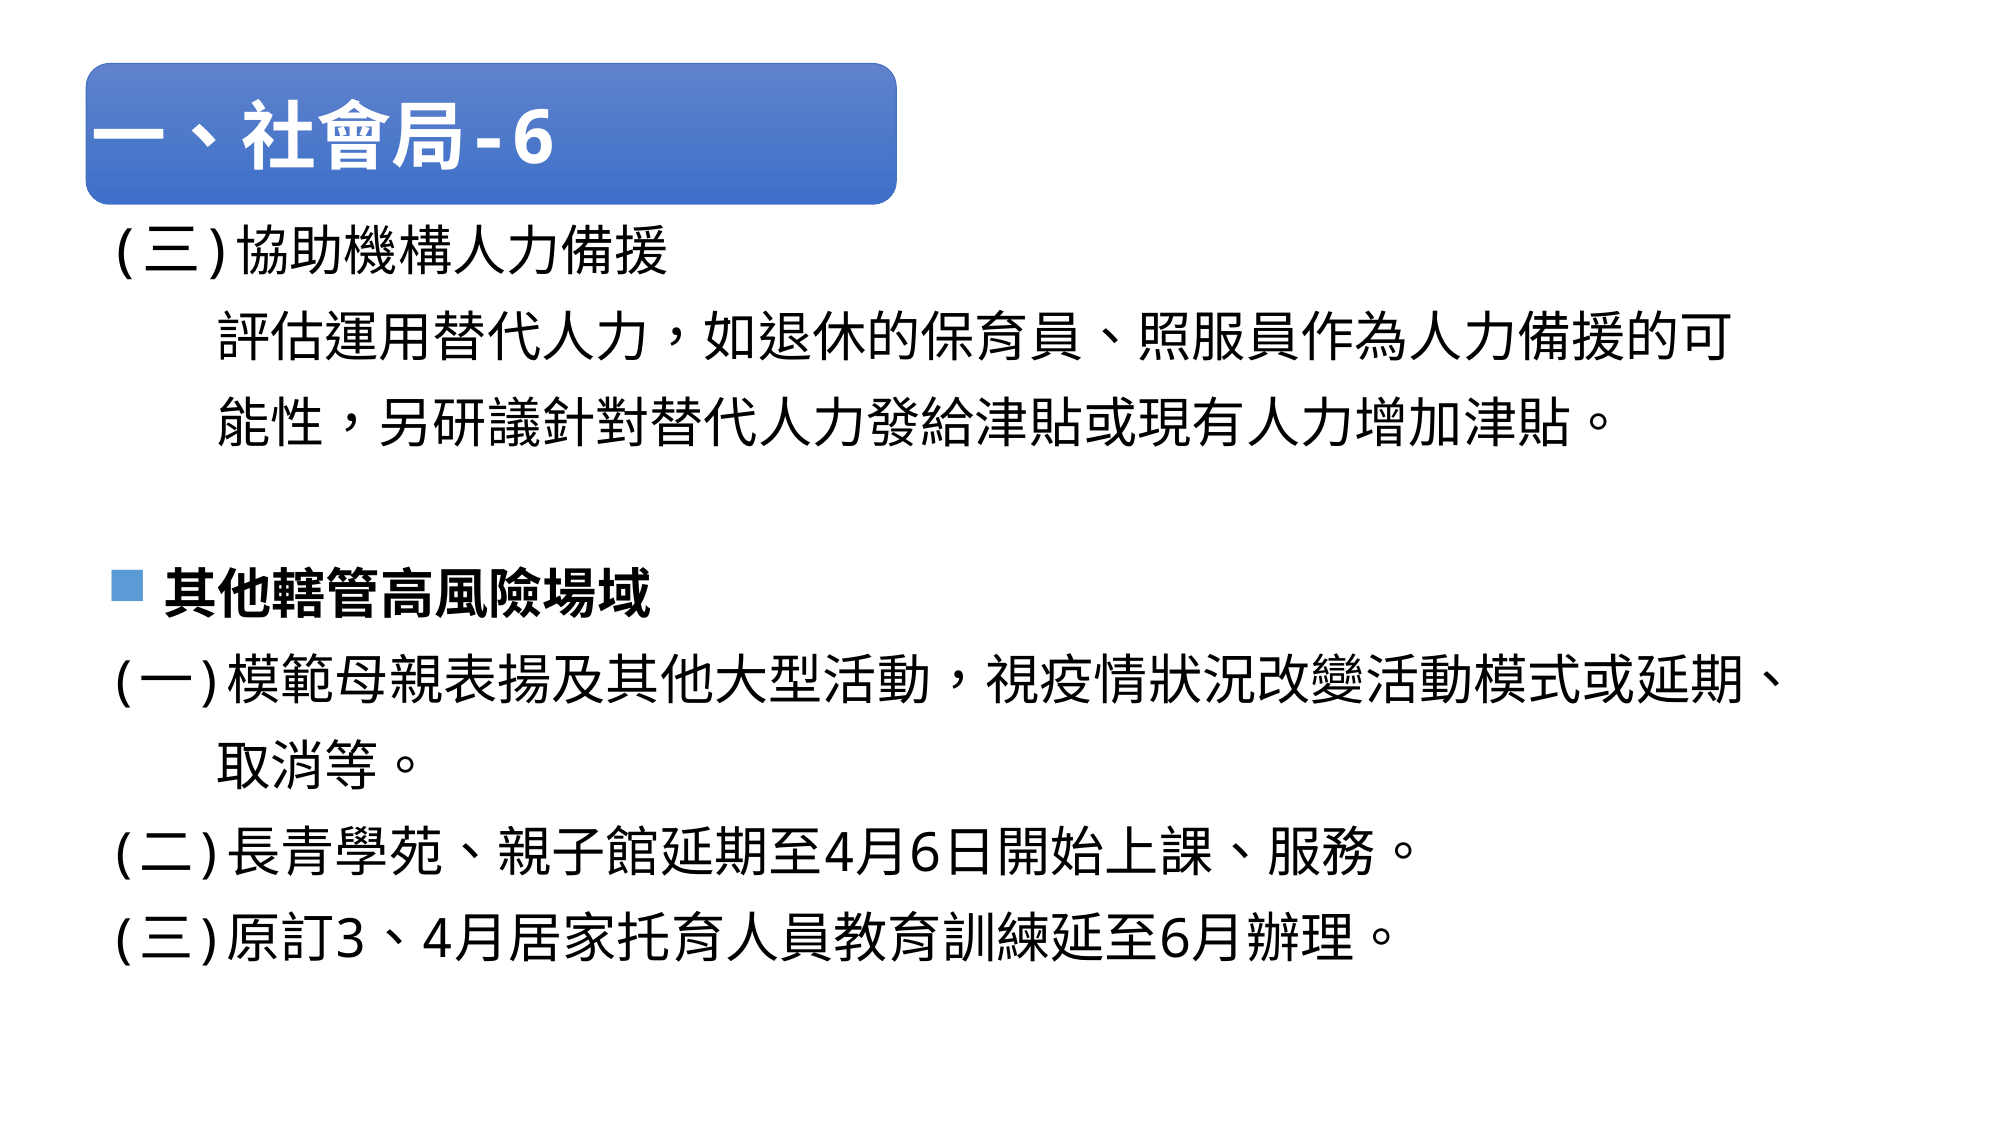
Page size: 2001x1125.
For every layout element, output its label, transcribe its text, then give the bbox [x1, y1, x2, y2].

text_box 一、社會局-6 [86, 83, 866, 185]
text_box (三)協助機構人力備援 評估運用替代人力，如退休的保育員、照服員作為人力備援的可 能性，另研議針對替代人力發給津貼或現有人力增加津貼。 其他轄管高風險場域 (一)模範母親表揚及其他大型活動，視疫情狀況改變活動模式或延期、 取消等。 (二)長青學苑、親子館延期至4月6日開始上課、服務。 (三)原訂3、4月居家托育人員教育訓練延至6月辦理。 [92, 204, 1920, 1125]
text_box [86, 63, 897, 205]
